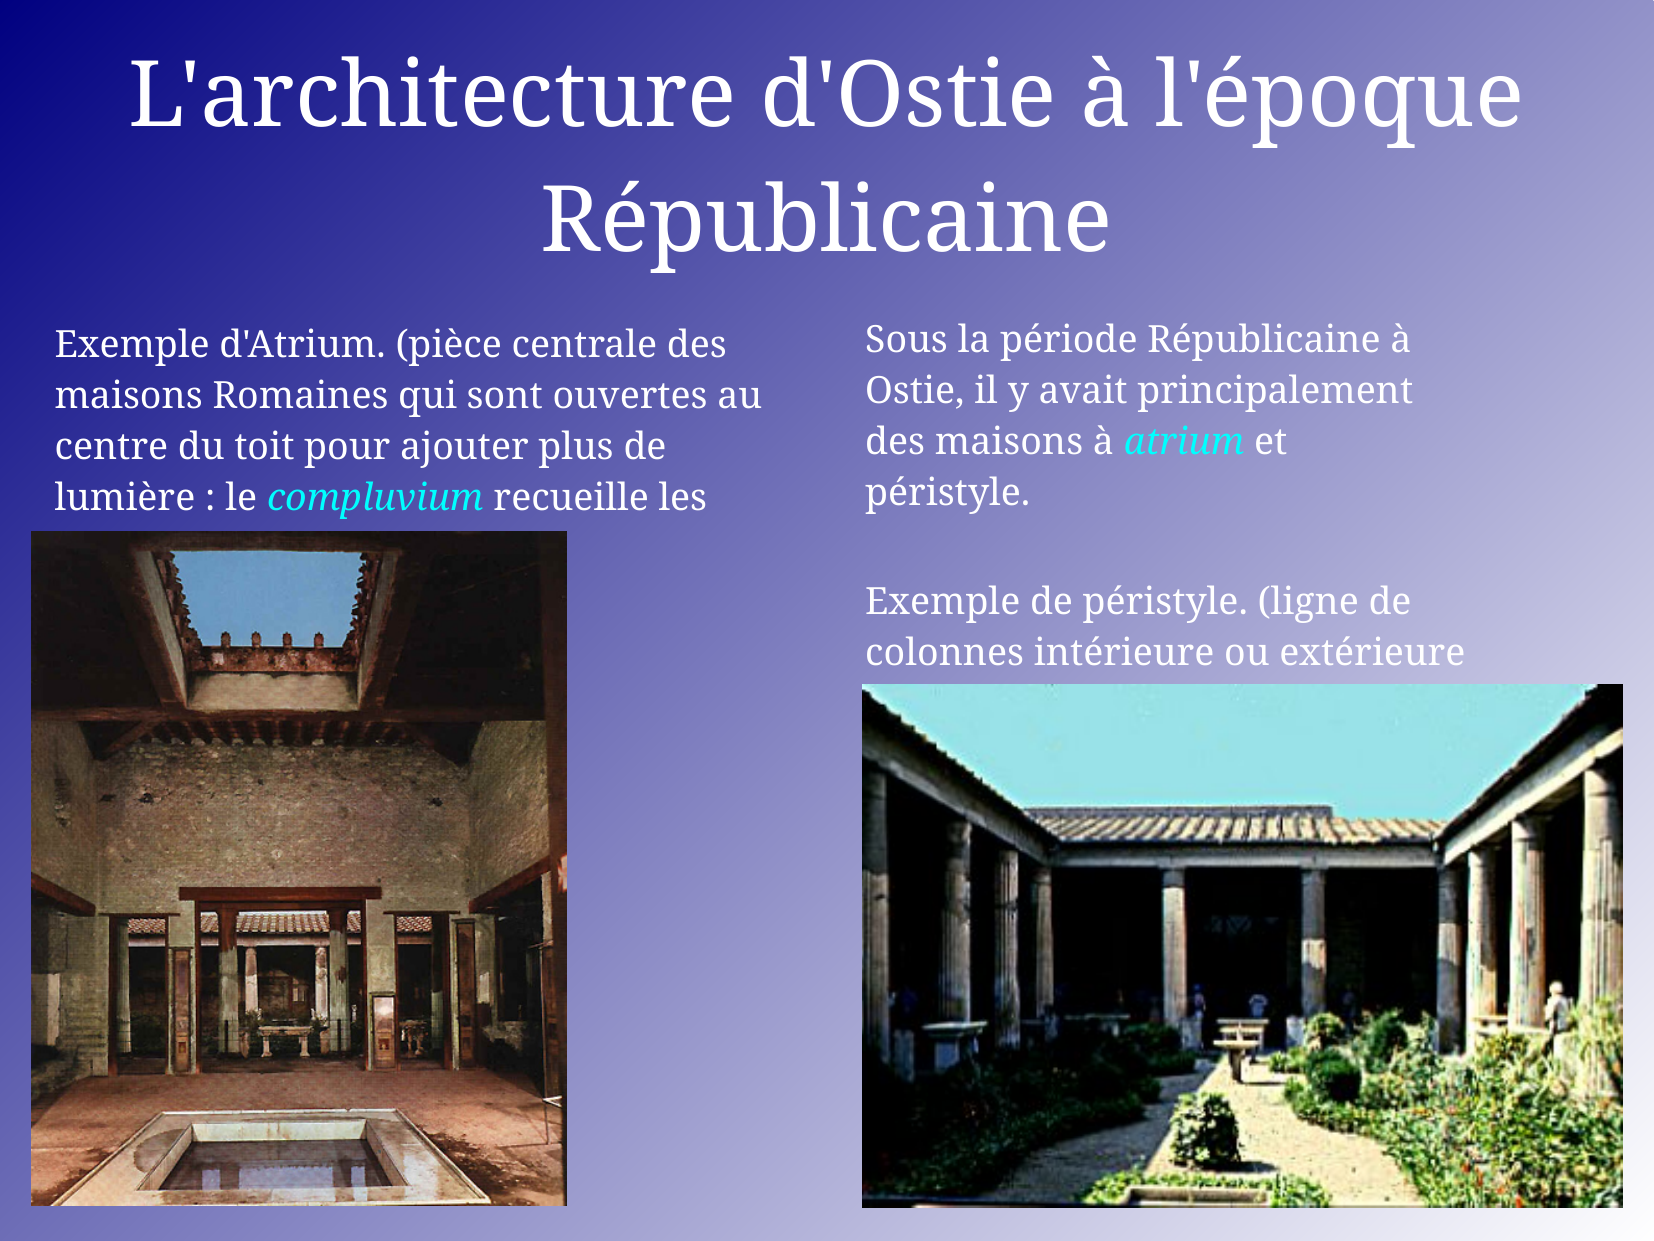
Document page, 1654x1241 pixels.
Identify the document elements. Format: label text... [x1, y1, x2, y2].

picture [862, 684, 1623, 1208]
text_box Sous la période Républicaine à Ostie, il y avait principalement des maisons à atrium et péristyle. [850, 305, 1453, 471]
text_box Exemple d'Atrium. (pièce centrale des maisons Romaines qui sont ouvertes au centre du toit pour ajouter plus de lumière : le compluvium recueille les eaux de pluie.) [39, 309, 804, 526]
text_box Exemple de péristyle. (ligne de colonnes intérieure ou extérieure d'une maison.) [850, 566, 1571, 683]
picture [31, 531, 567, 1206]
title L'architecture d'Ostie à l'époque Républicaine [82, 29, 1571, 277]
